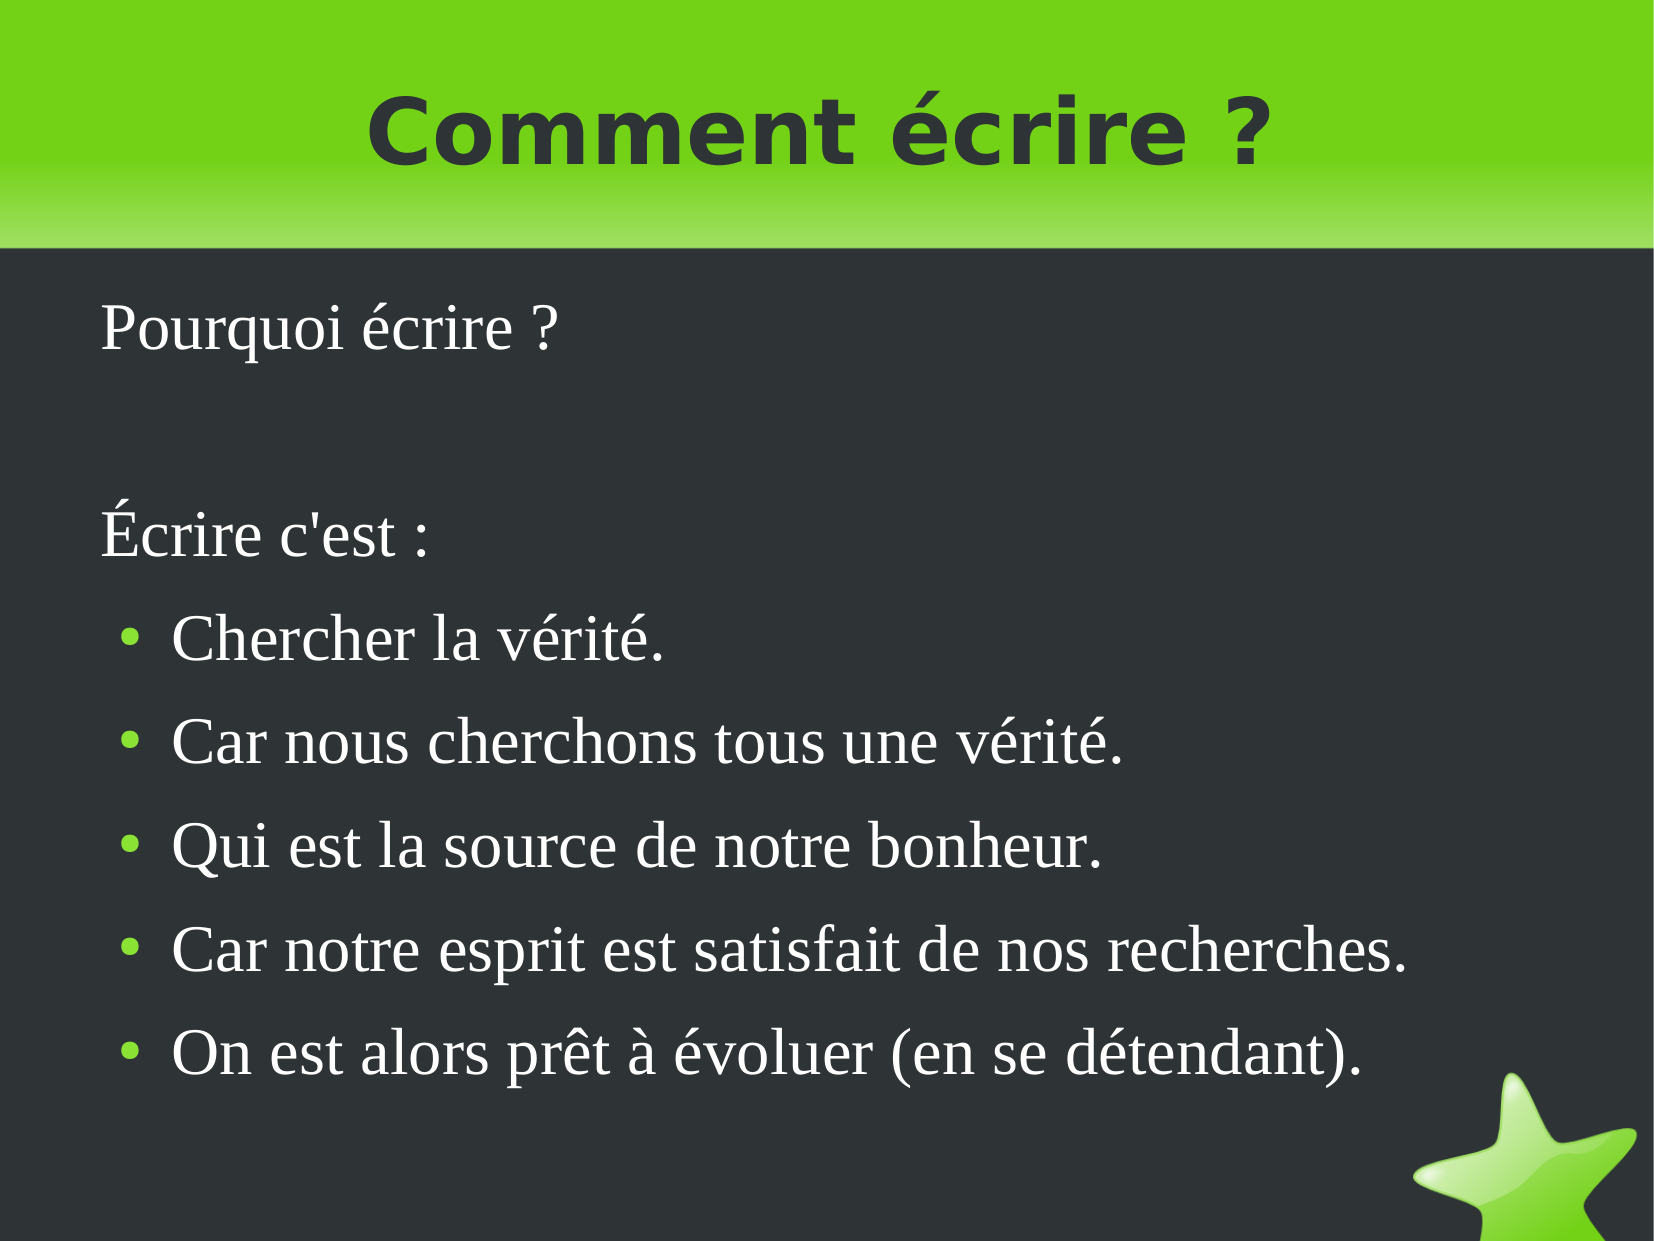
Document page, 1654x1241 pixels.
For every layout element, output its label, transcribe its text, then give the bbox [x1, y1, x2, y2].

picture [0, 0, 1654, 1241]
list Pourquoi écrire ? Écrire c'est : Chercher la vérité. Car nous cherchons tous une vérité. Qui est la source de notre bonheur. Car notre esprit est satisfait de nos recherches. On est alors prêt à évoluer (en se détendant). [82, 290, 1571, 1241]
title Comment écrire ? [76, 36, 1565, 229]
